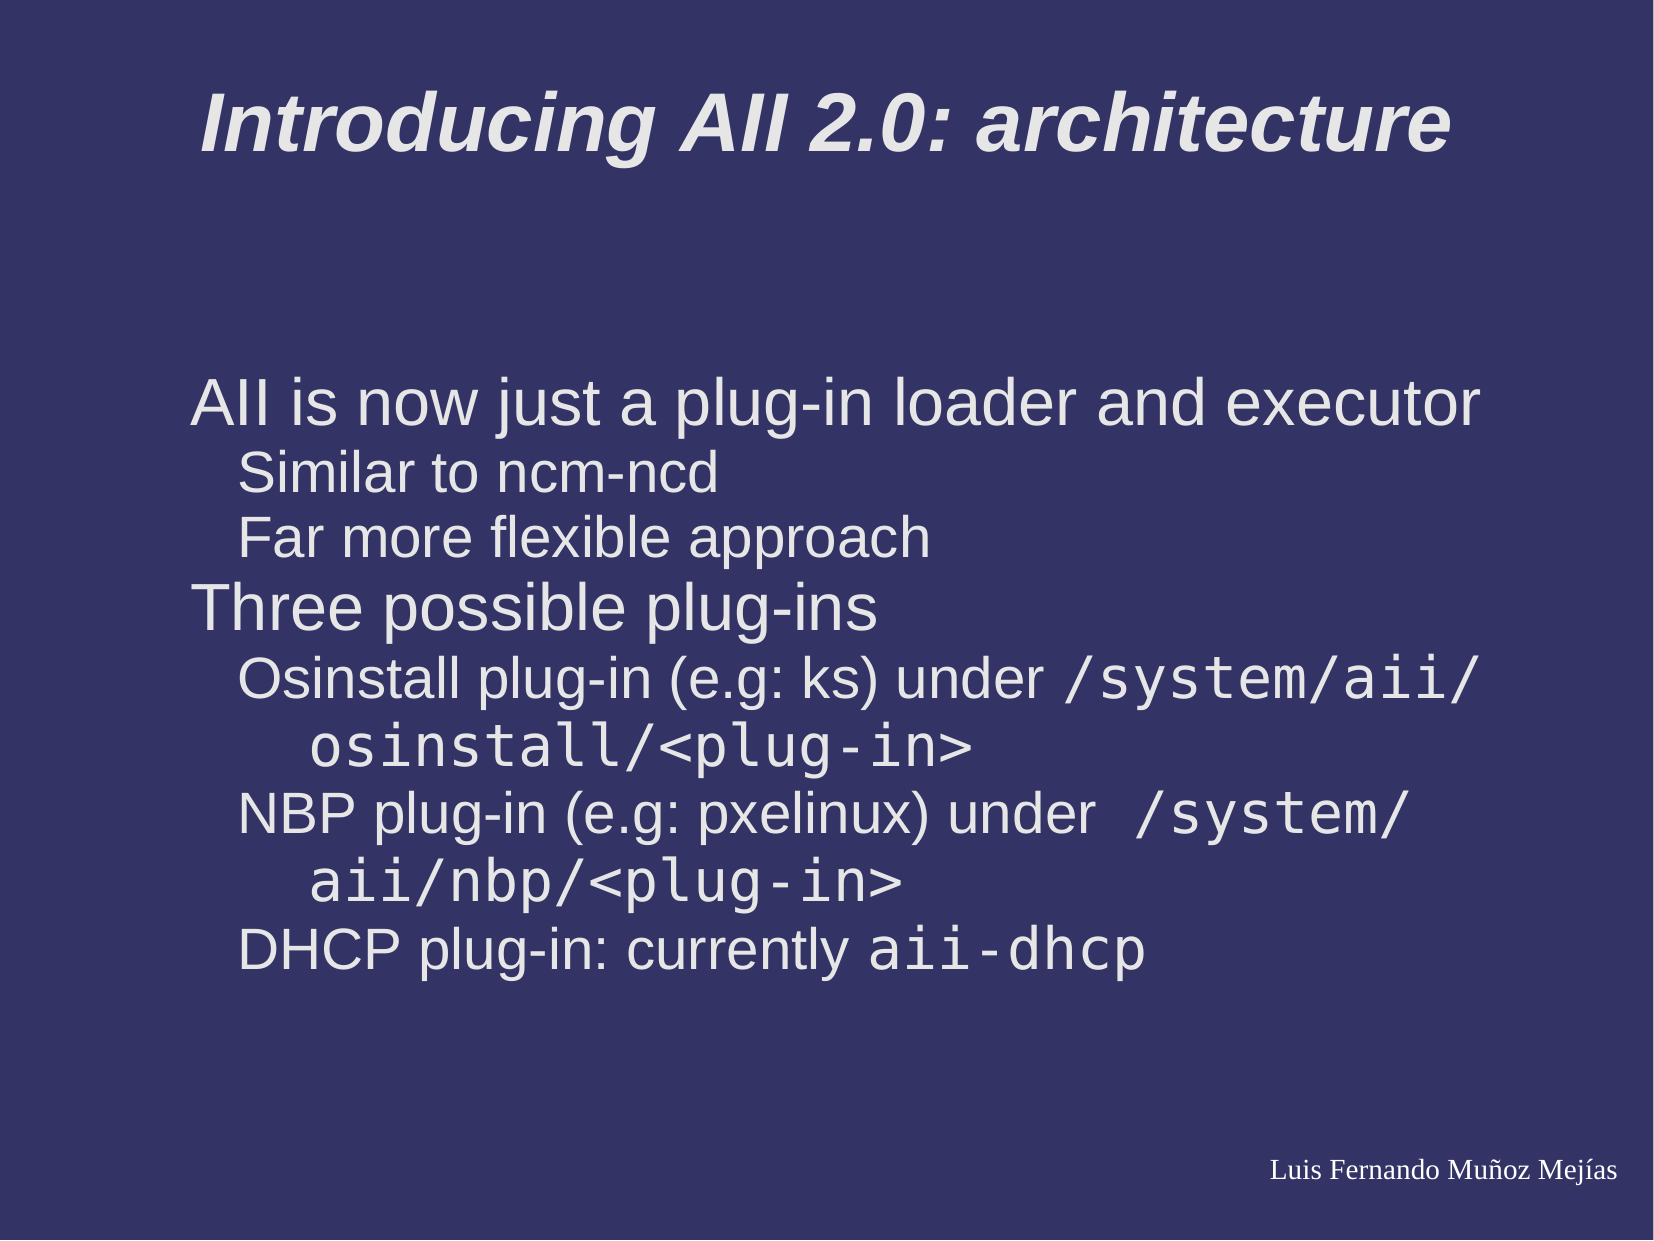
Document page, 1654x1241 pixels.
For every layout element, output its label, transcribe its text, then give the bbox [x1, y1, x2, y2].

list AII is now just a plug-in loader and executor Similar to ncm-ncd Far more flexible approach Three possible plug-ins Osinstall plug-in (e.g: ks) under /system/aii/osinstall/<plug-in> NBP plug-in (e.g: pxelinux) under /system/aii/nbp/<plug-in> DHCP plug-in: currently aii-dhcp [178, 364, 1570, 1132]
title Introducing AII 2.0: architecture [121, 19, 1534, 227]
